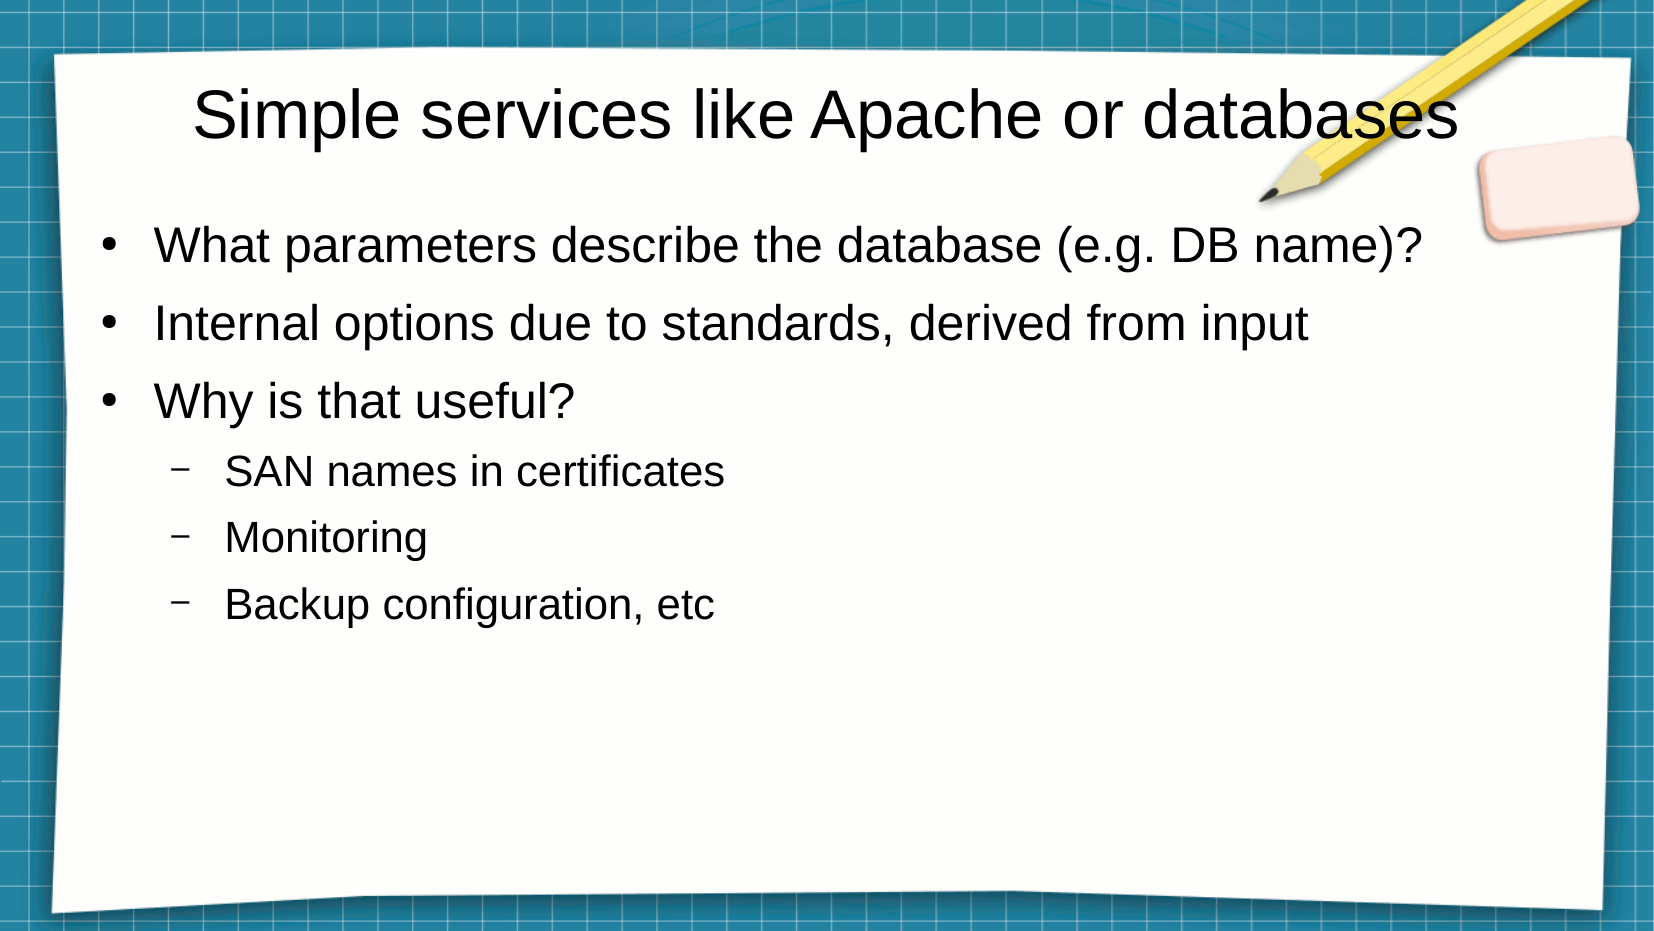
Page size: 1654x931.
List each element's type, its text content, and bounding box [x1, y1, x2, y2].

title Simple services like Apache or databases [82, 37, 1571, 193]
list What parameters describe the database (e.g. DB name)? Internal options due to standards, derived from input Why is that useful? SAN names in certificates Monitoring Backup configuration, etc [82, 217, 1571, 758]
picture [0, 0, 1654, 931]
